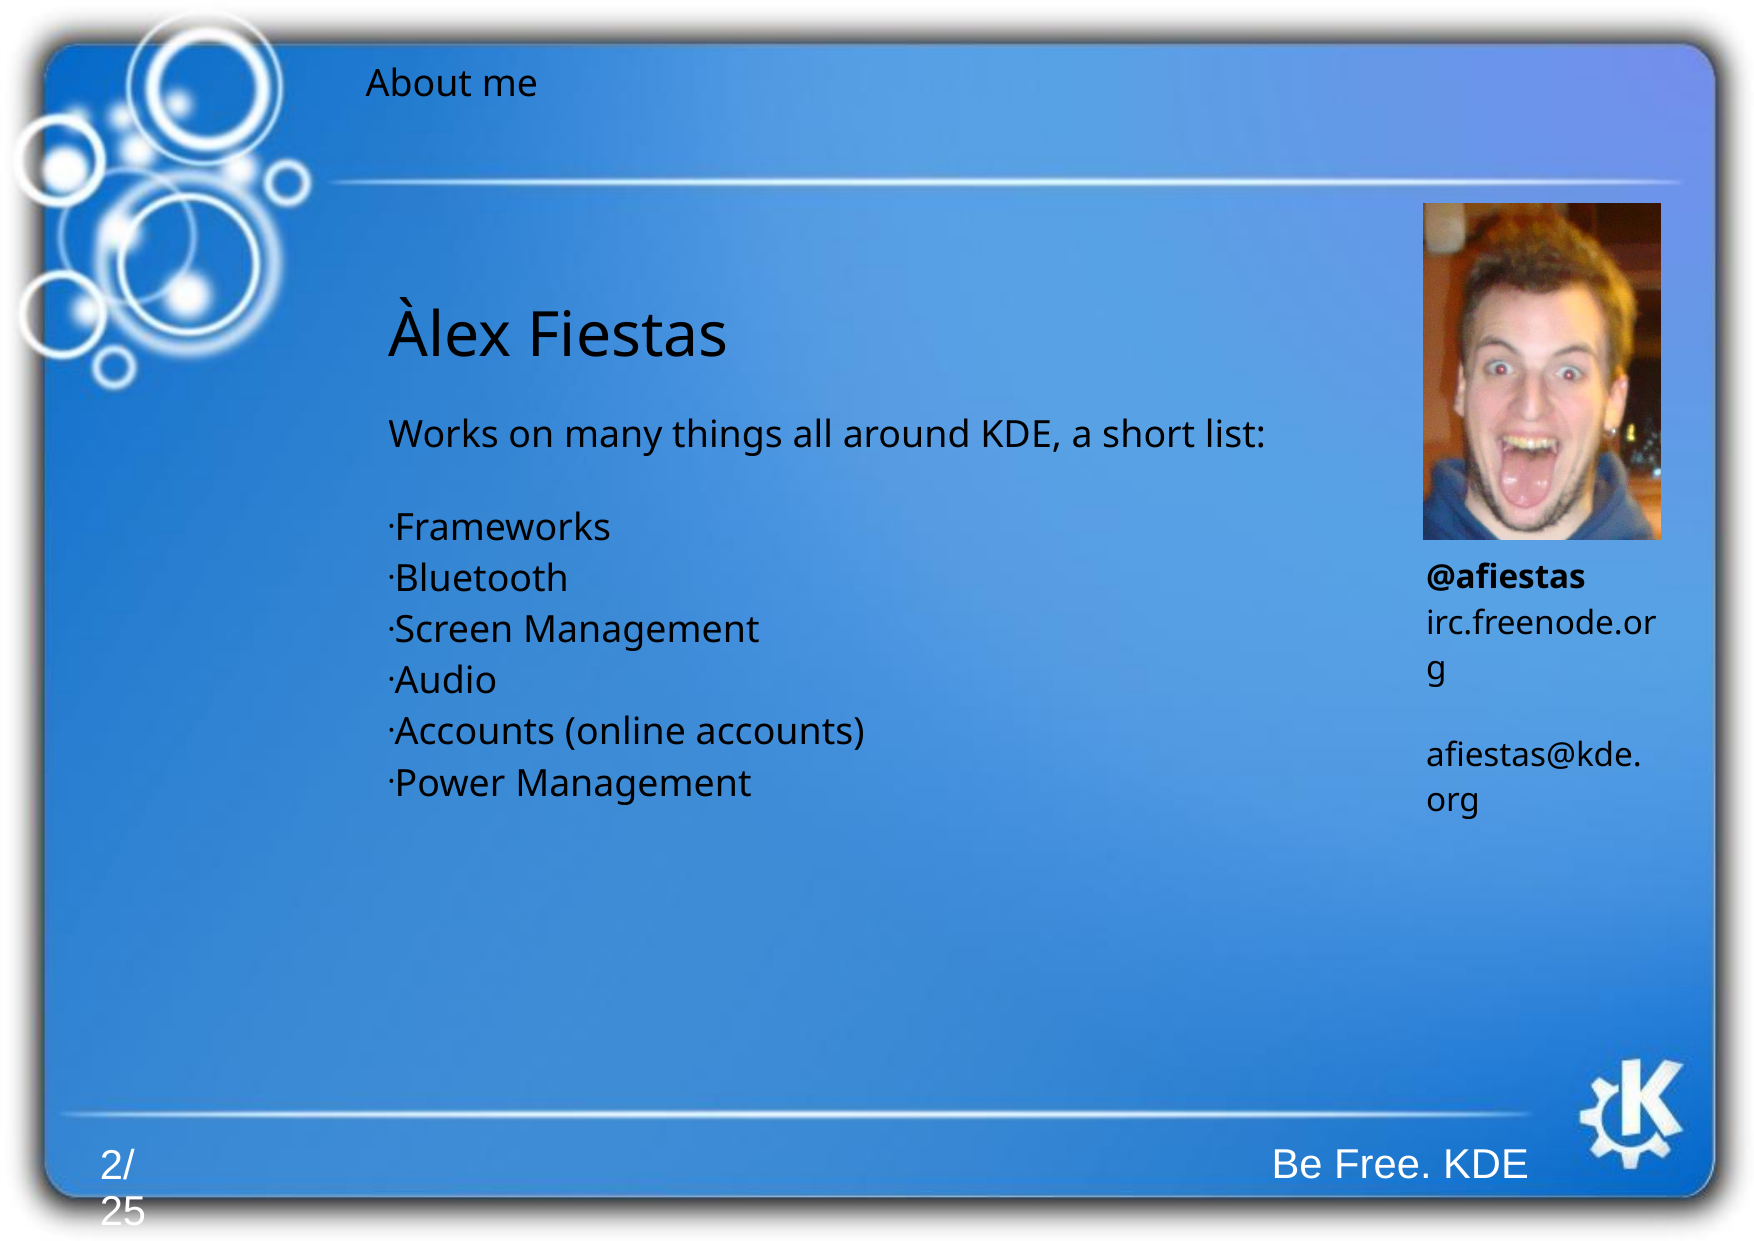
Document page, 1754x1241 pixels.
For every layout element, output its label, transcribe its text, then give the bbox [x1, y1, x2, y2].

text_box @afiestas irc.freenode.org afiestas@kde.org [1411, 546, 1673, 740]
picture [0, 0, 1754, 1241]
text_box Works on many things all around KDE, a short list: Frameworks Bluetooth Screen Management Audio Accounts (online accounts) Power Management [373, 400, 1290, 895]
title About me [350, 49, 1649, 174]
text_box Àlex Fiestas [373, 282, 1232, 358]
